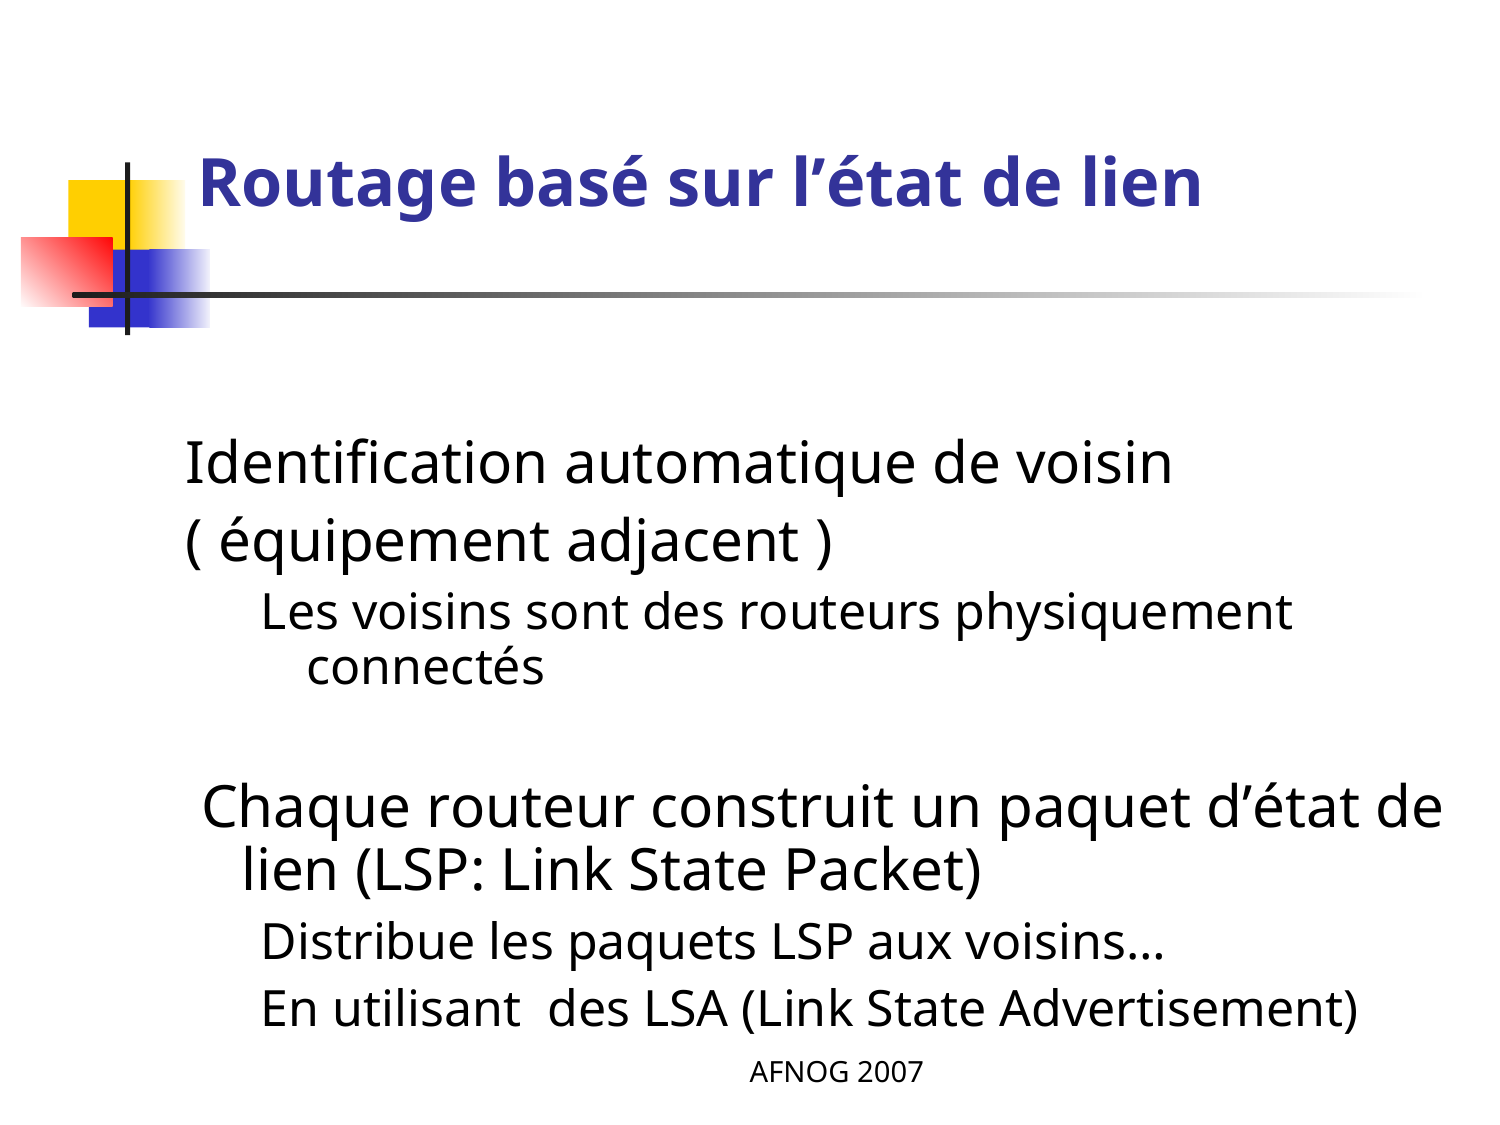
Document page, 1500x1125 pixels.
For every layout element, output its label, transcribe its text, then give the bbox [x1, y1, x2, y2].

title Routage basé sur l’état de lien [183, 113, 1462, 242]
list Identification automatique de voisin ( équipement adjacent ) Les voisins sont des routeurs physiquement connectés Chaque routeur construit un paquet d’état de lien (LSP: Link State Packet) Distribue les paquets LSP aux voisins… En utilisant des LSA (Link State Advertisement) [171, 331, 1469, 1007]
